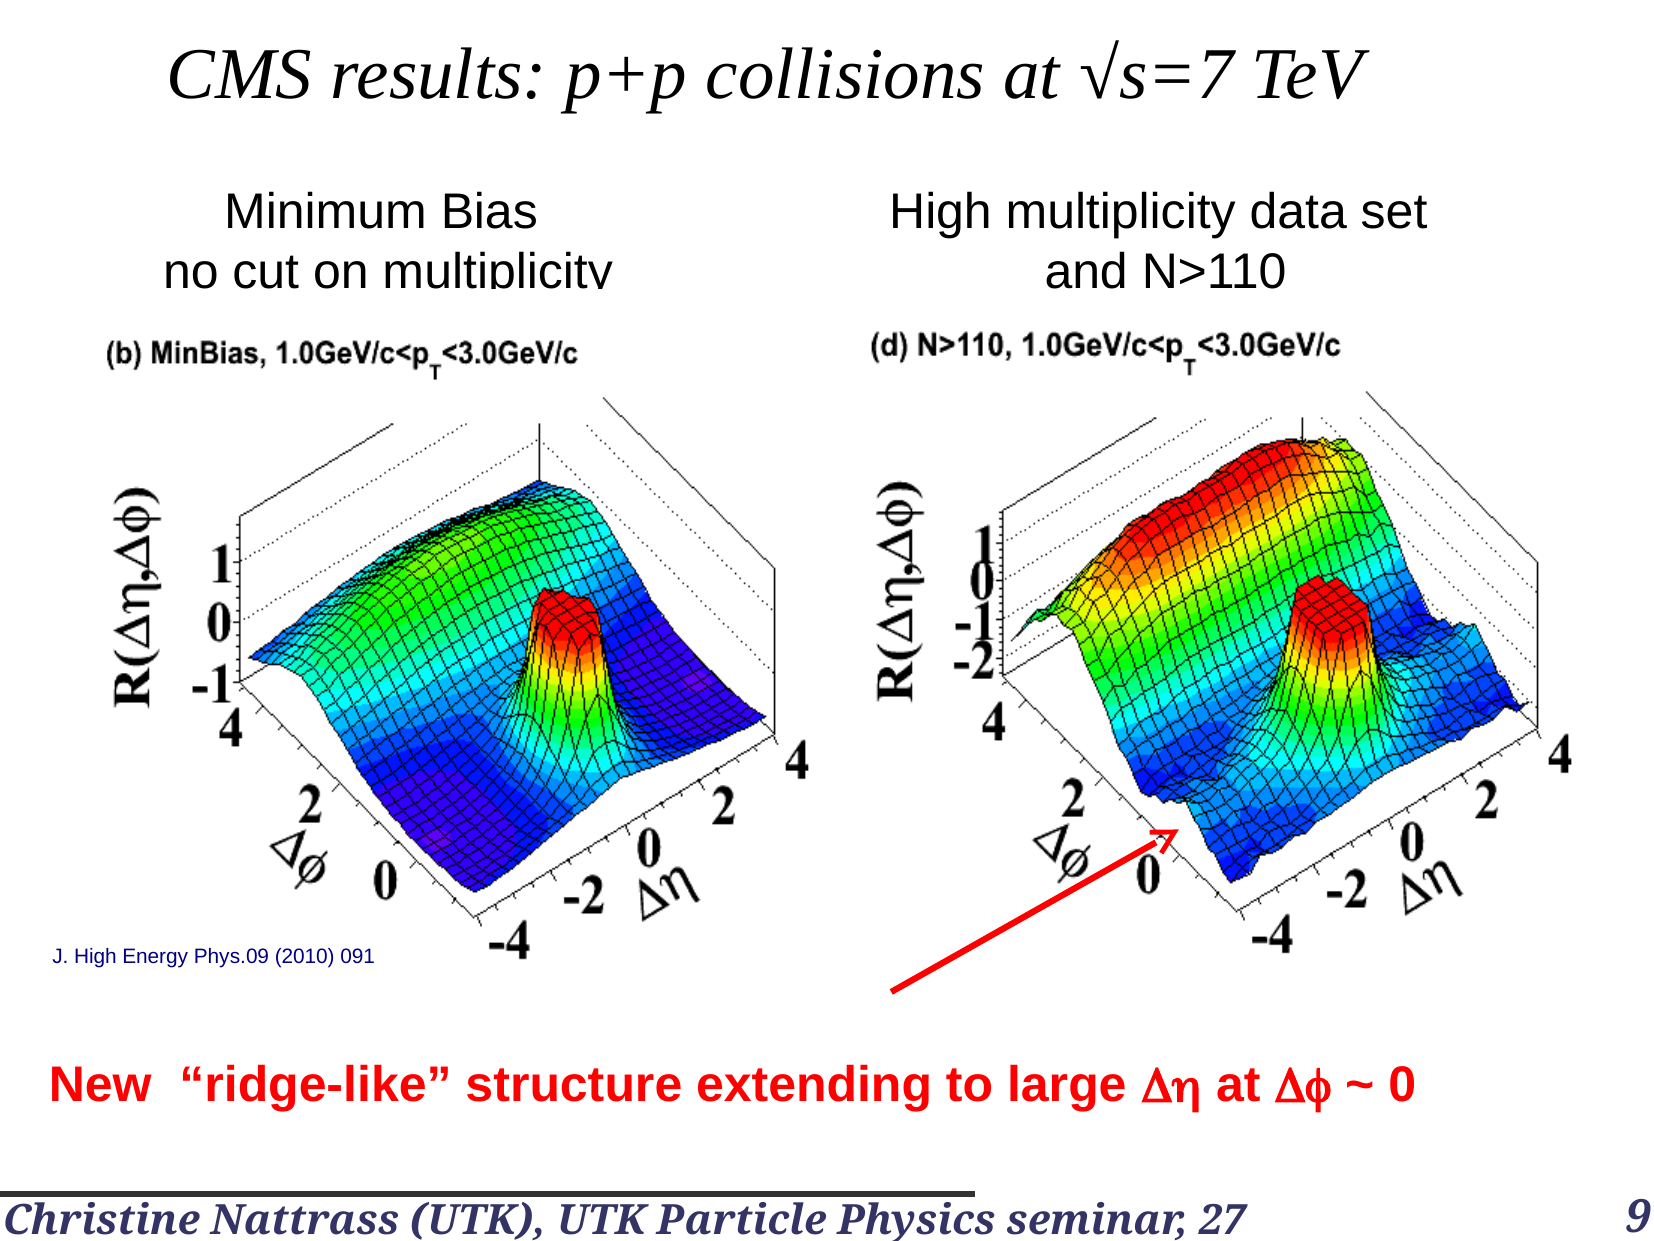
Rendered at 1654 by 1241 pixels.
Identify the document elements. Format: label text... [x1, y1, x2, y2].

text_box New “ridge-like” structure extending to large  at  ~ 0 [33, 1043, 1432, 1120]
text_box High multiplicity data set and N>110 [874, 171, 1443, 307]
text_box CMS results: p+p collisions at √s=7 TeV [151, 0, 1599, 138]
text_box Minimum Bias no cut on multiplicity [148, 171, 628, 289]
picture [76, 289, 819, 1043]
text_box J. High Energy Phys.09 (2010) 091 [37, 937, 390, 976]
picture [839, 283, 1582, 1049]
